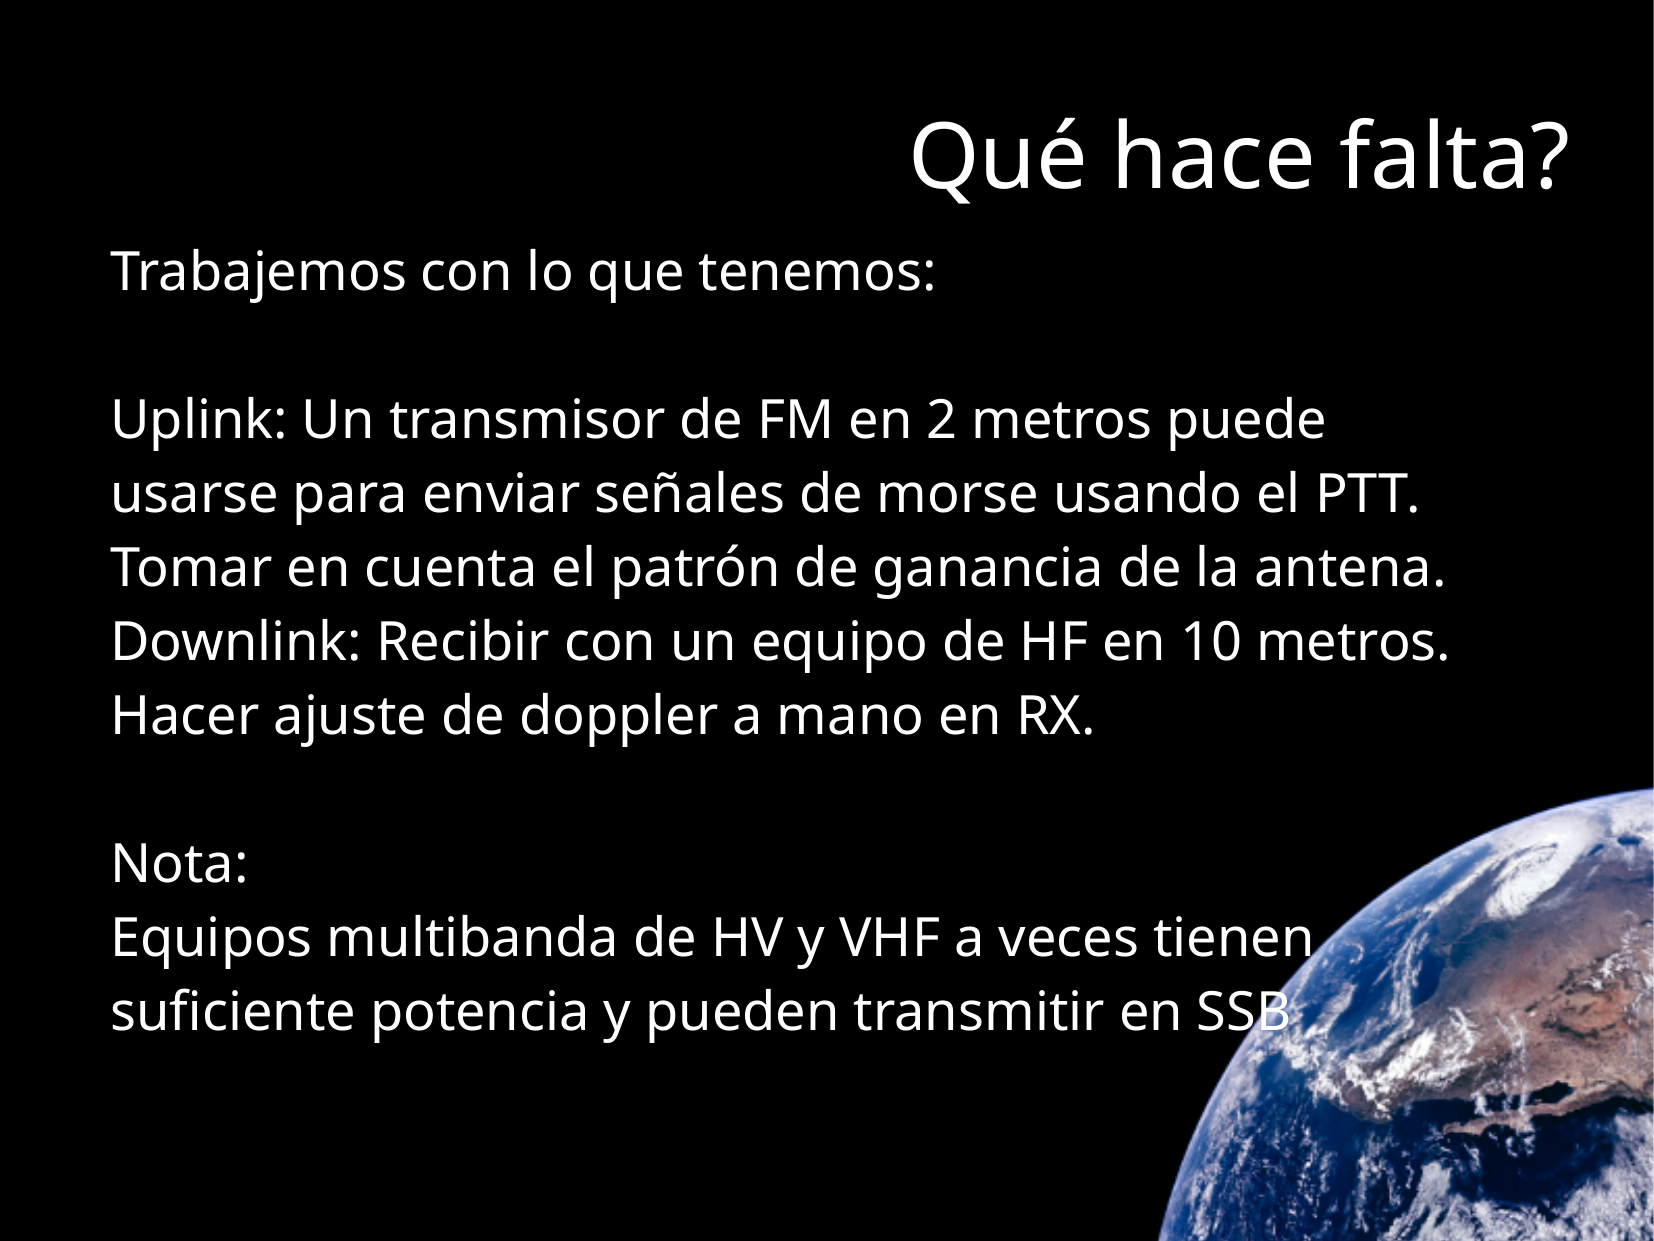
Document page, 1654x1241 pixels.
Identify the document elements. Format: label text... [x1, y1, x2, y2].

title Qué hace falta? [82, 49, 1571, 257]
text_box Trabajemos con lo que tenemos: Uplink: Un transmisor de FM en 2 metros puede usarse para enviar señales de morse usando el PTT. Tomar en cuenta el patrón de ganancia de la antena. Downlink: Recibir con un equipo de HF en 10 metros. Hacer ajuste de doppler a mano en RX. Nota: Equipos multibanda de HV y VHF a veces tienen suficiente potencia y pueden transmitir en SSB [60, 225, 1486, 1120]
picture [0, 0, 1654, 1241]
